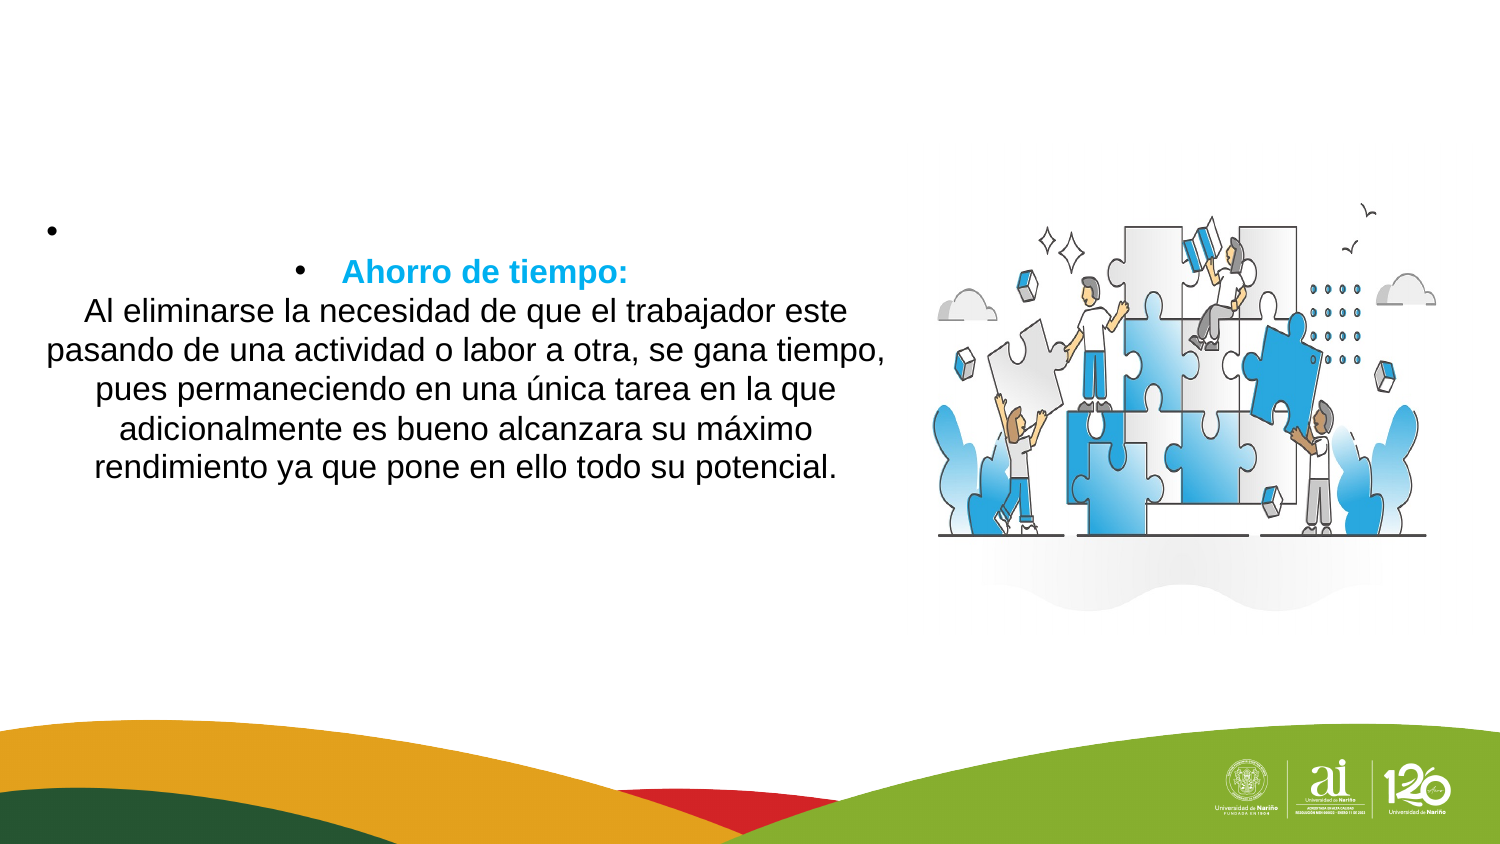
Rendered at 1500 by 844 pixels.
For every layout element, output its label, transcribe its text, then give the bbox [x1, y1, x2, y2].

picture [0, 8, 1500, 844]
text_box Ahorro de tiempo: ​ Al eliminarse la necesidad de que el trabajador este pasando de una actividad o labor a otra, se gana tiempo, pues permaneciendo en una única tarea en la que adicionalmente es bueno alcanzara su máximo rendimiento ya que pone en ello todo su potencial. [31, 203, 891, 500]
